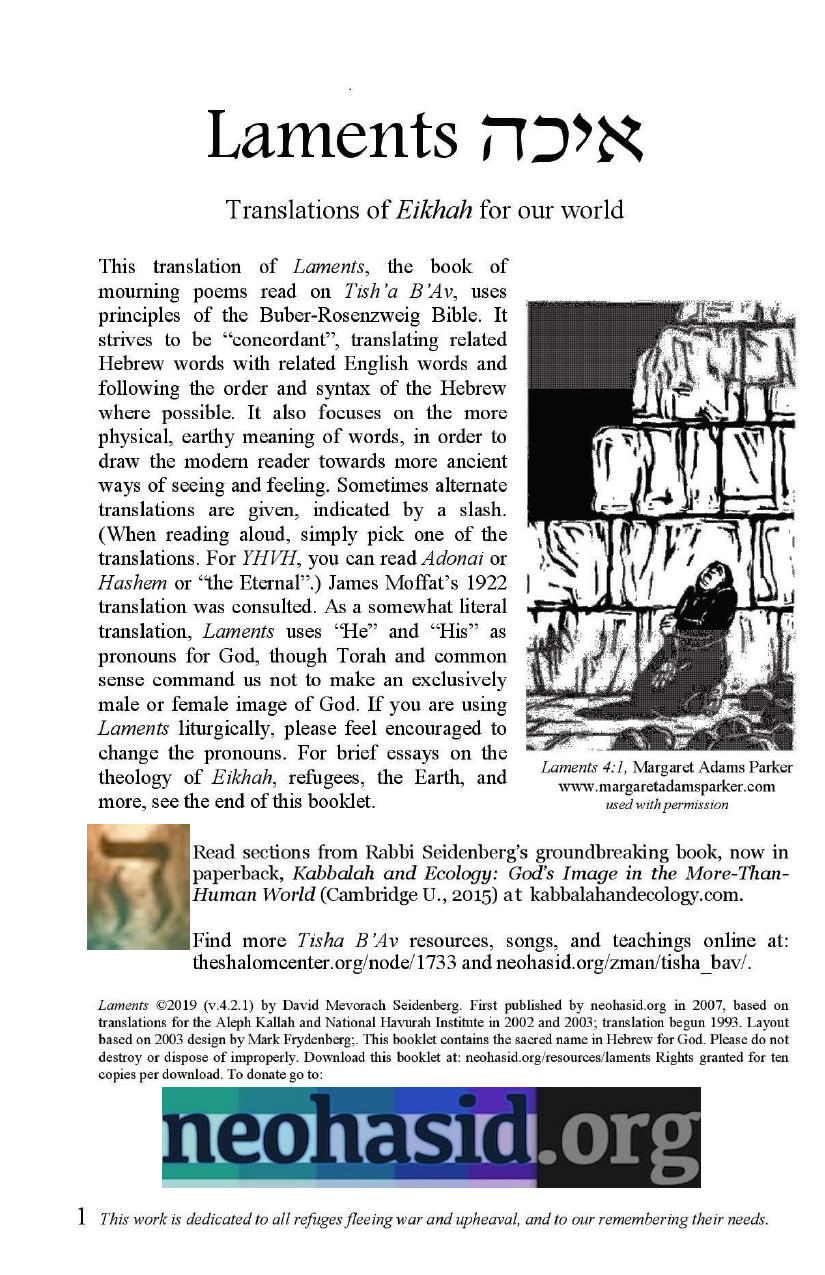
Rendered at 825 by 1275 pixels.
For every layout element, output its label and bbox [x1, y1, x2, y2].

text_box [0, 0, 825, 1275]
picture [87, 825, 190, 951]
picture [162, 1087, 701, 1188]
